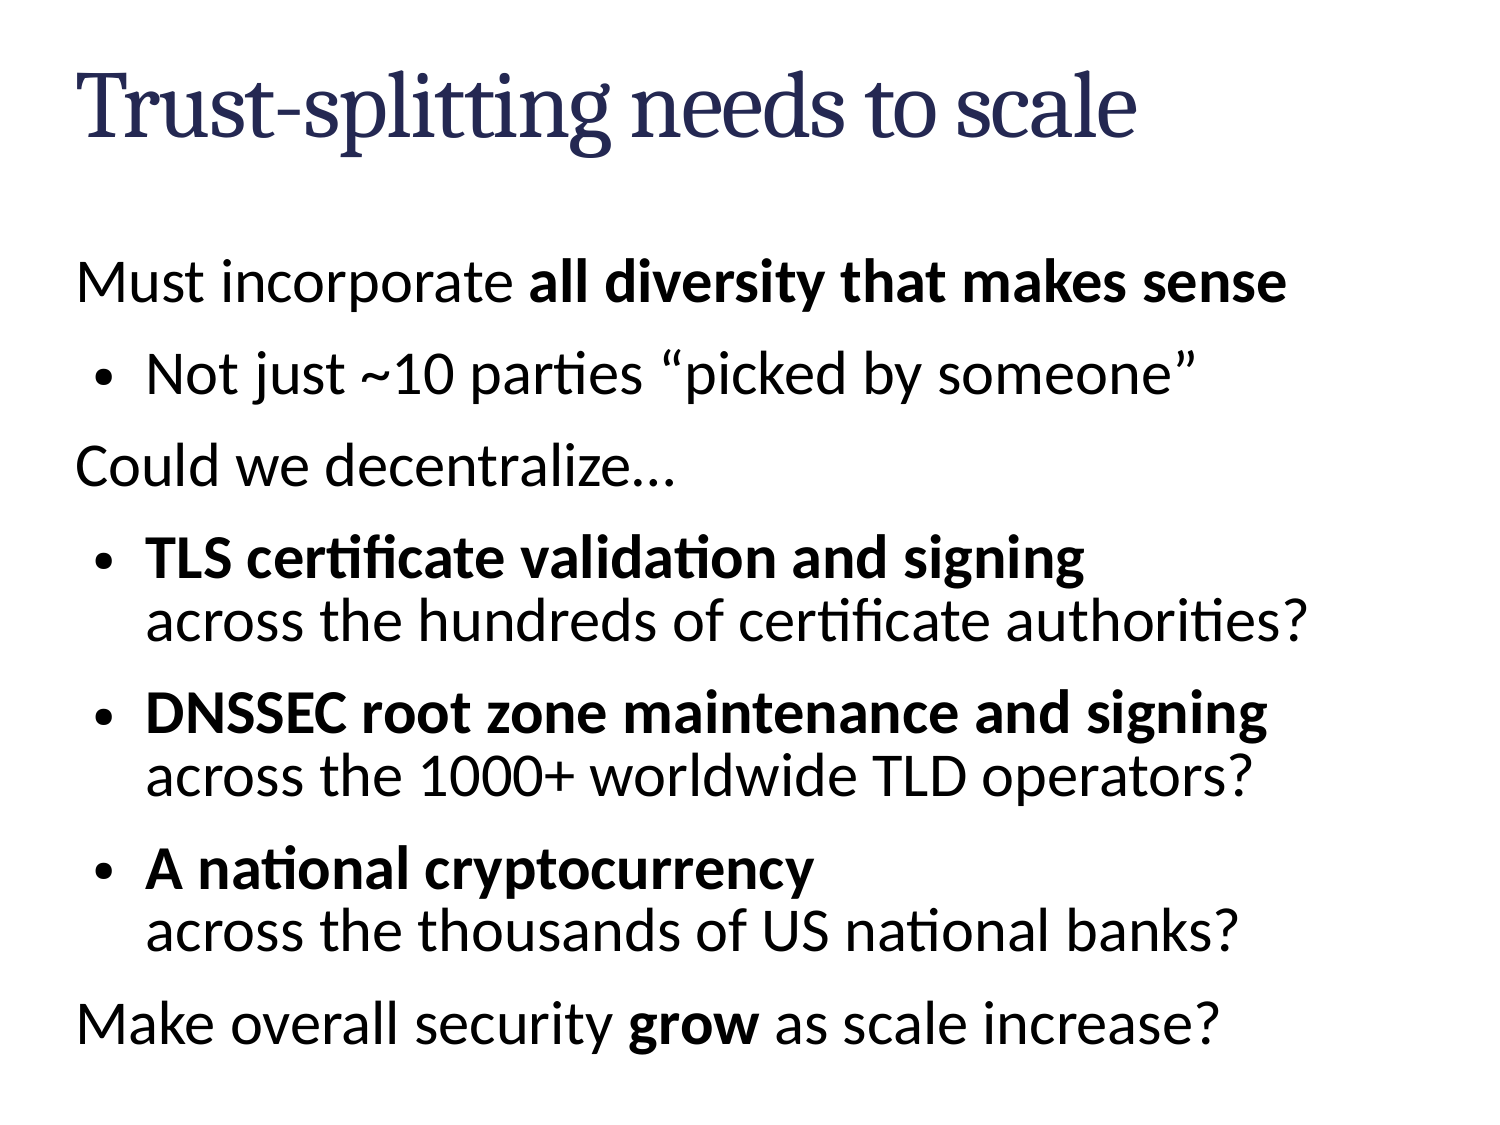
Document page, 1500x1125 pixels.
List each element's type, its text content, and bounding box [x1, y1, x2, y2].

list Must incorporate all diversity that makes sense Not just ~10 parties “picked by someone” Could we decentralize… TLS certificate validation and signing across the hundreds of certificate authorities? DNSSEC root zone maintenance and signing across the 1000+ worldwide TLD operators? A national cryptocurrency across the thousands of US national banks? Make overall security grow as scale increase? [75, 254, 1325, 1063]
title Trust-splitting needs to scale [75, 0, 1486, 219]
